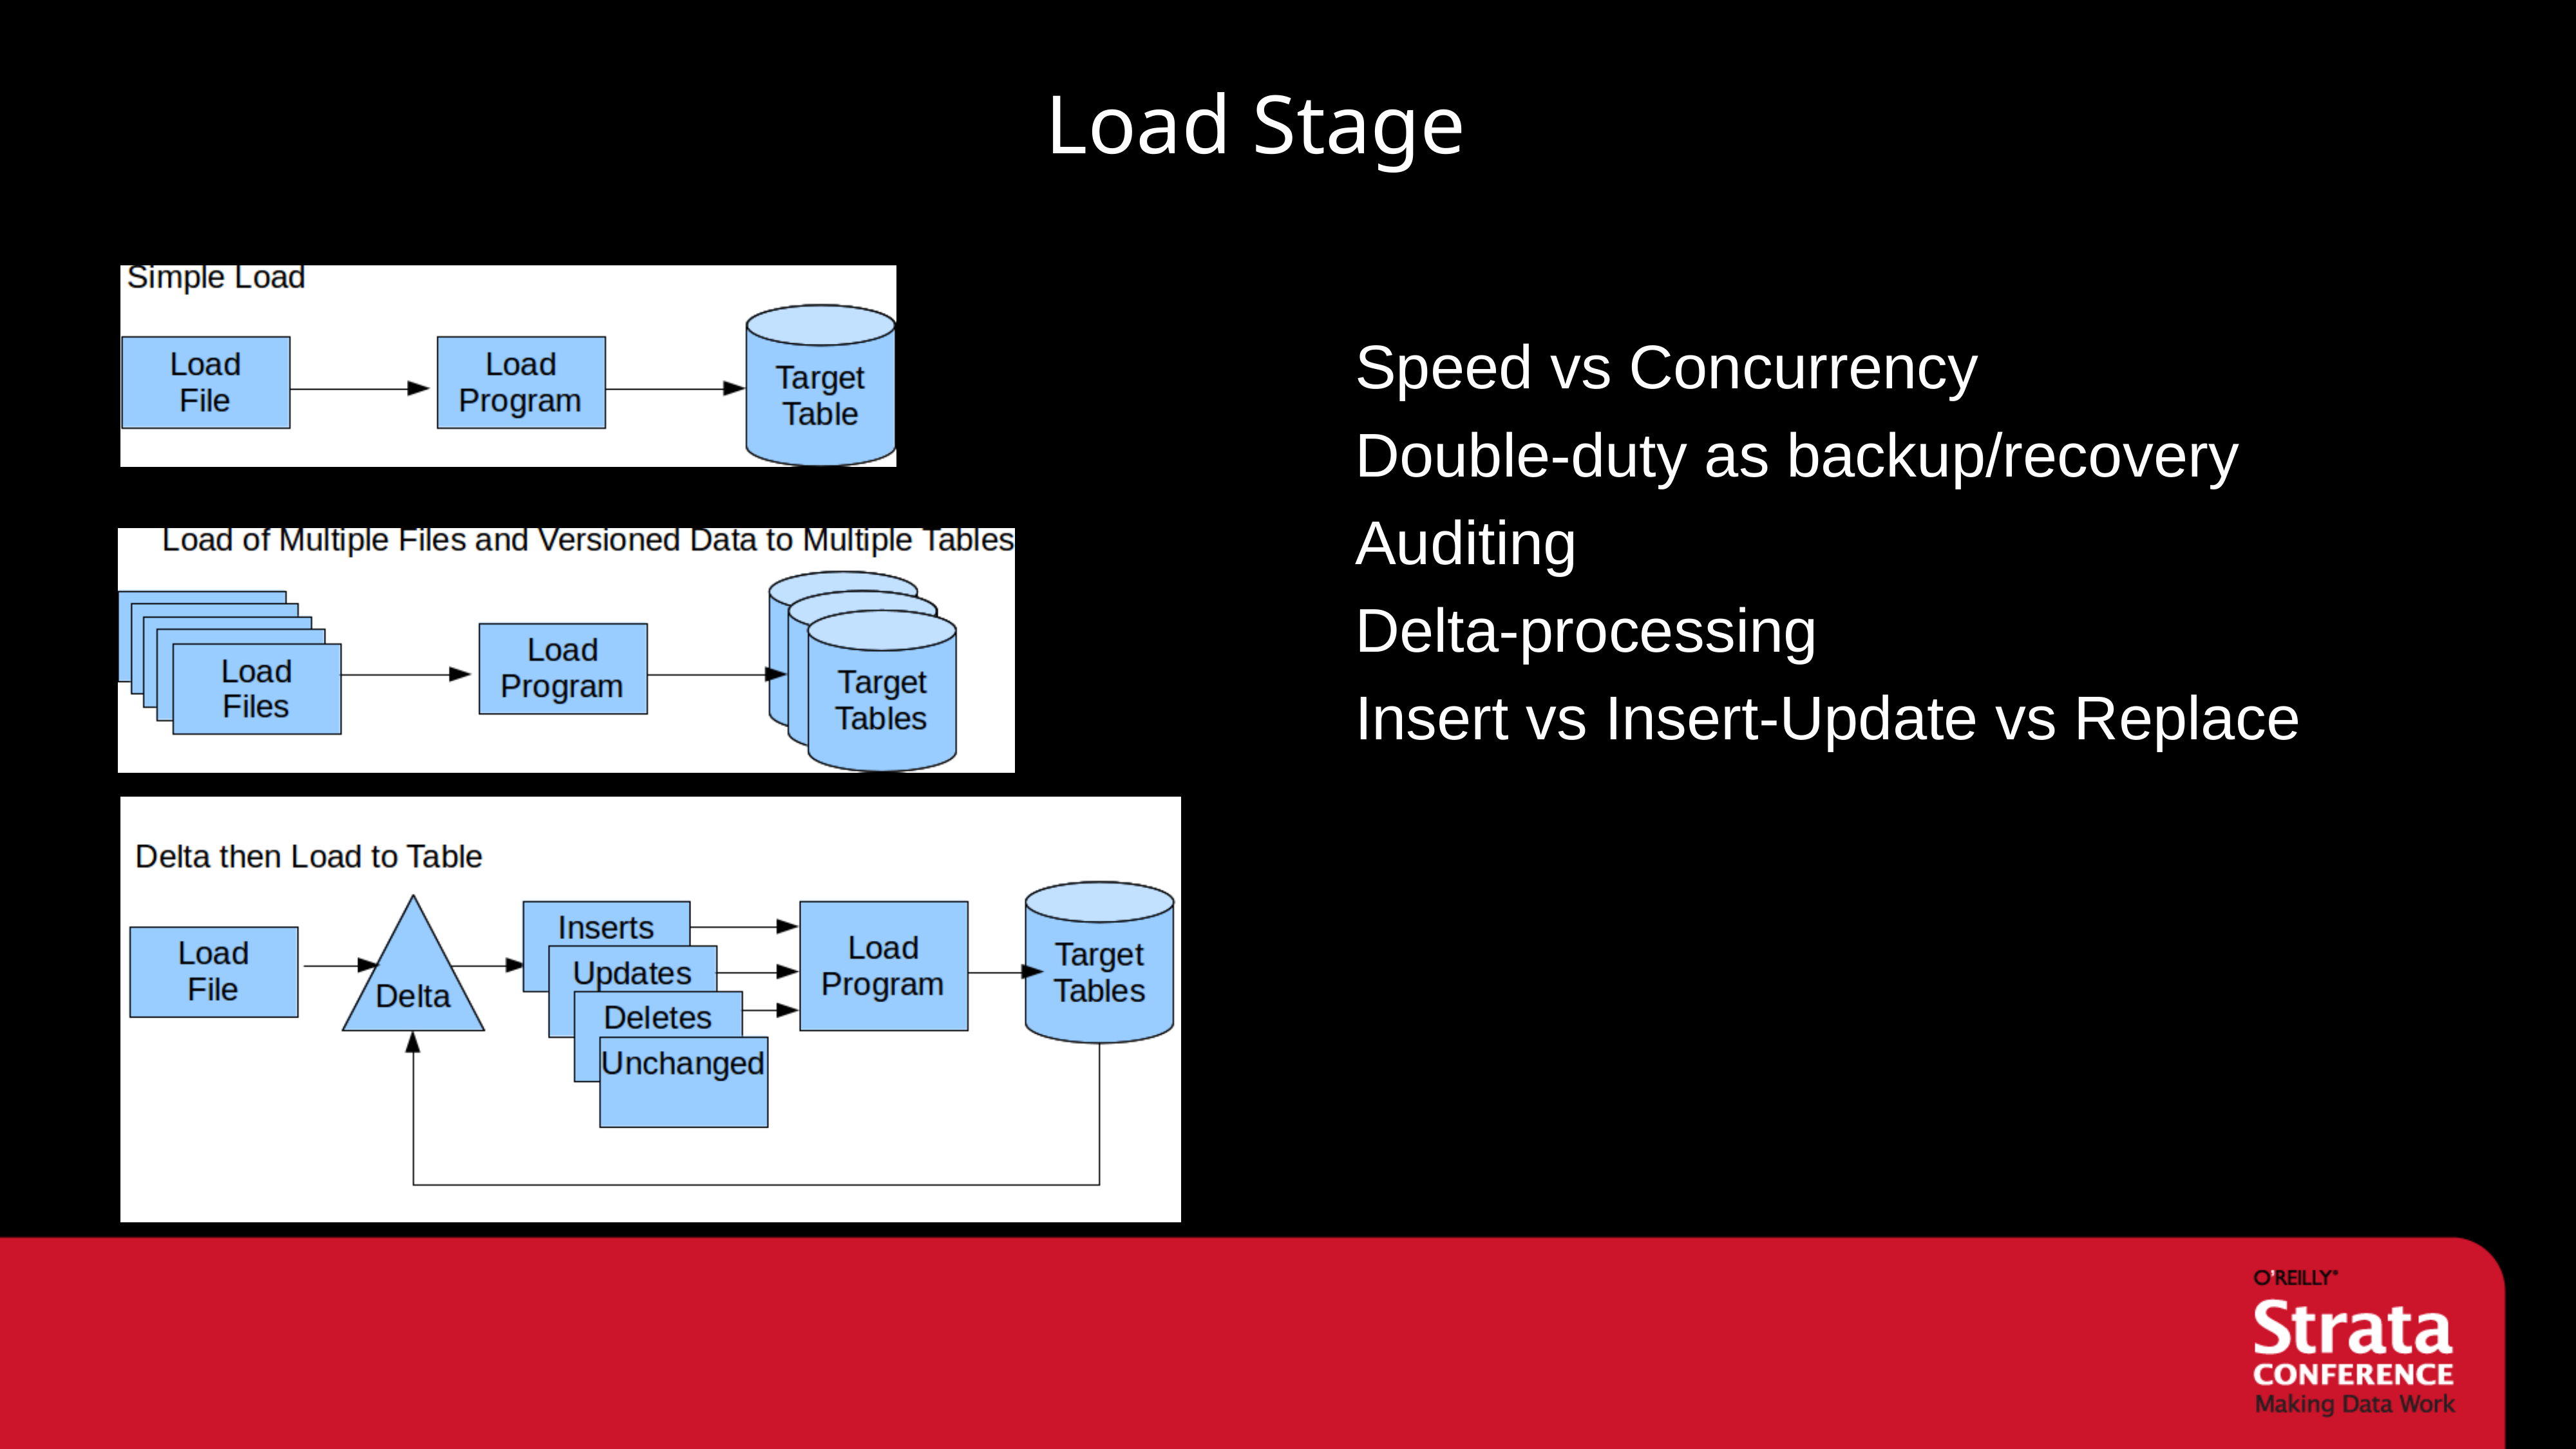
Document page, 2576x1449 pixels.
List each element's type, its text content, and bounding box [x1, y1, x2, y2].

picture [0, 0, 2576, 1449]
title [98, 0, 2469, 193]
list Speed vs Concurrency Double-duty as backup/recovery Auditing Delta-processing Insert vs Insert-Update vs Replace [1280, 152, 2367, 1120]
text_box [3, 265, 1208, 1255]
text_box Load Stage [242, 62, 2271, 253]
